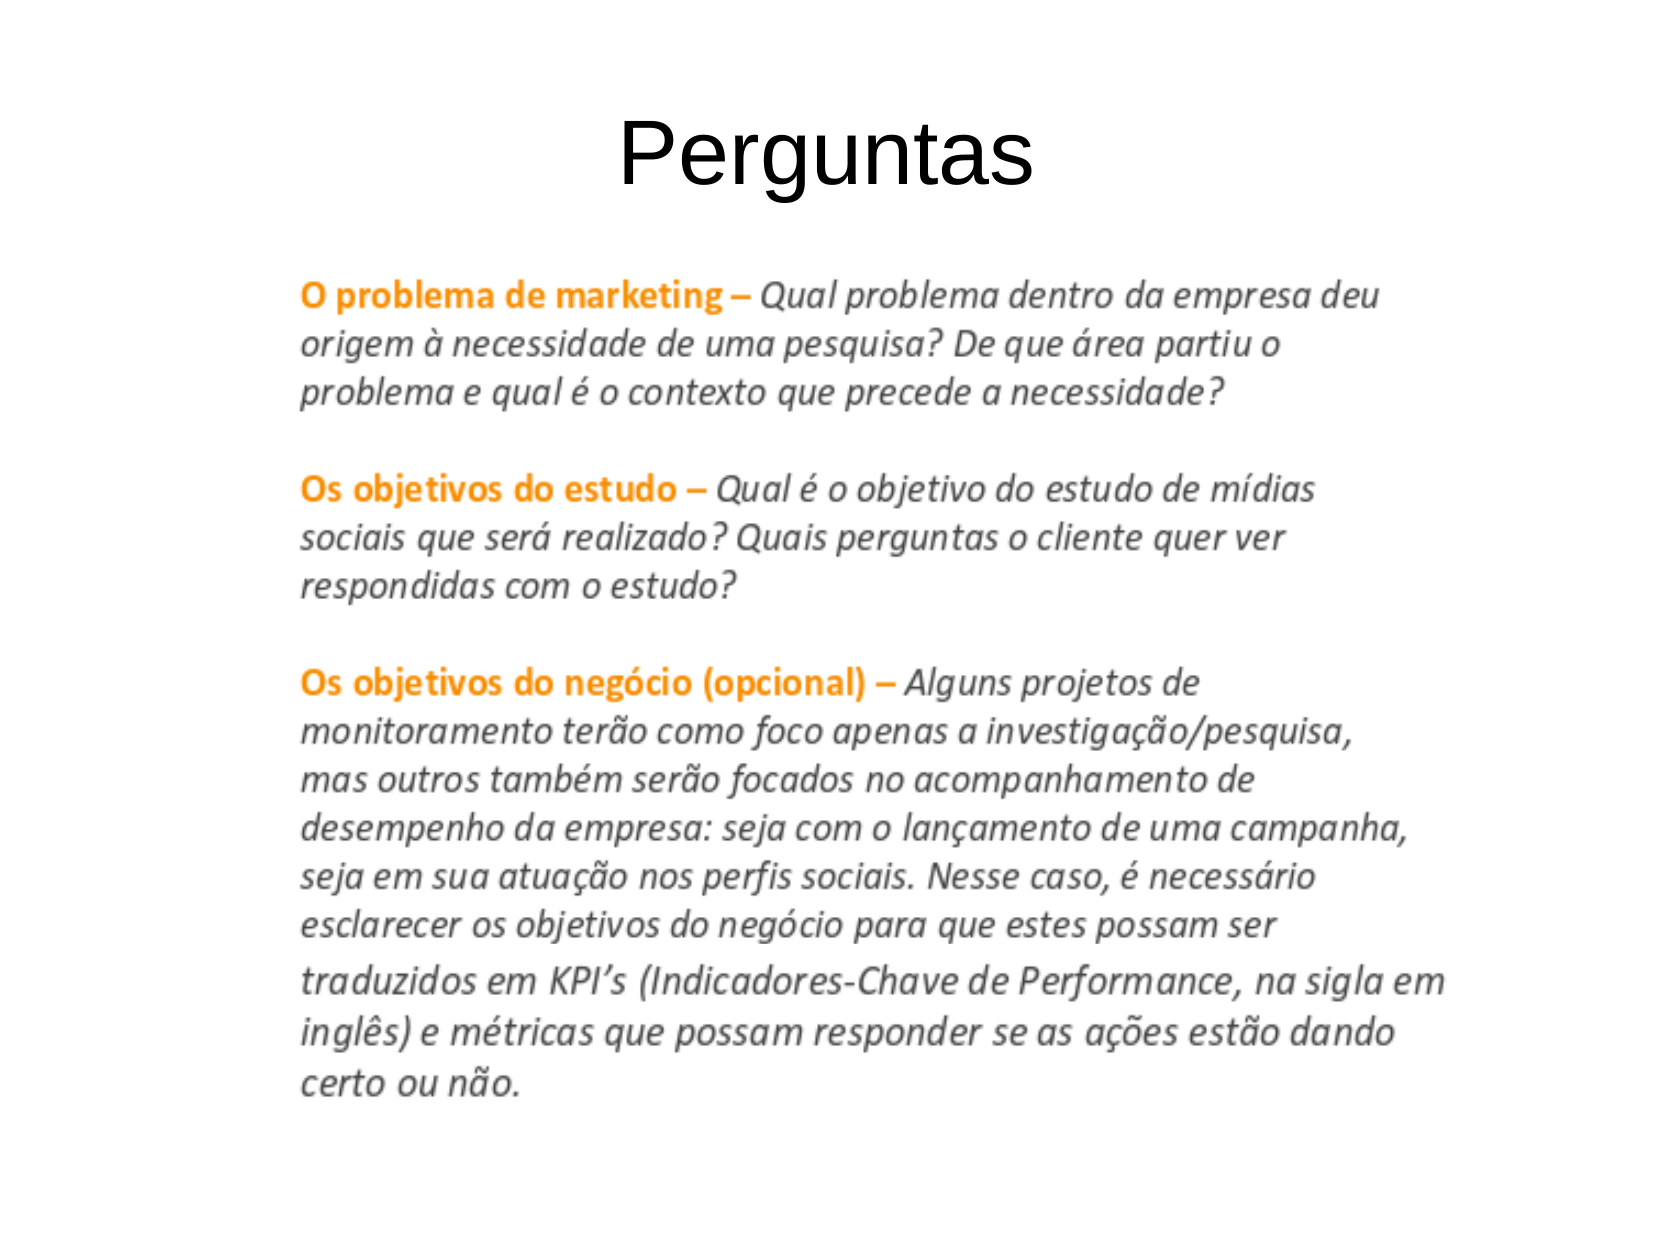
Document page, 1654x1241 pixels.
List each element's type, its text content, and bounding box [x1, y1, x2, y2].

picture [248, 247, 1481, 1111]
title Perguntas [82, 49, 1571, 257]
